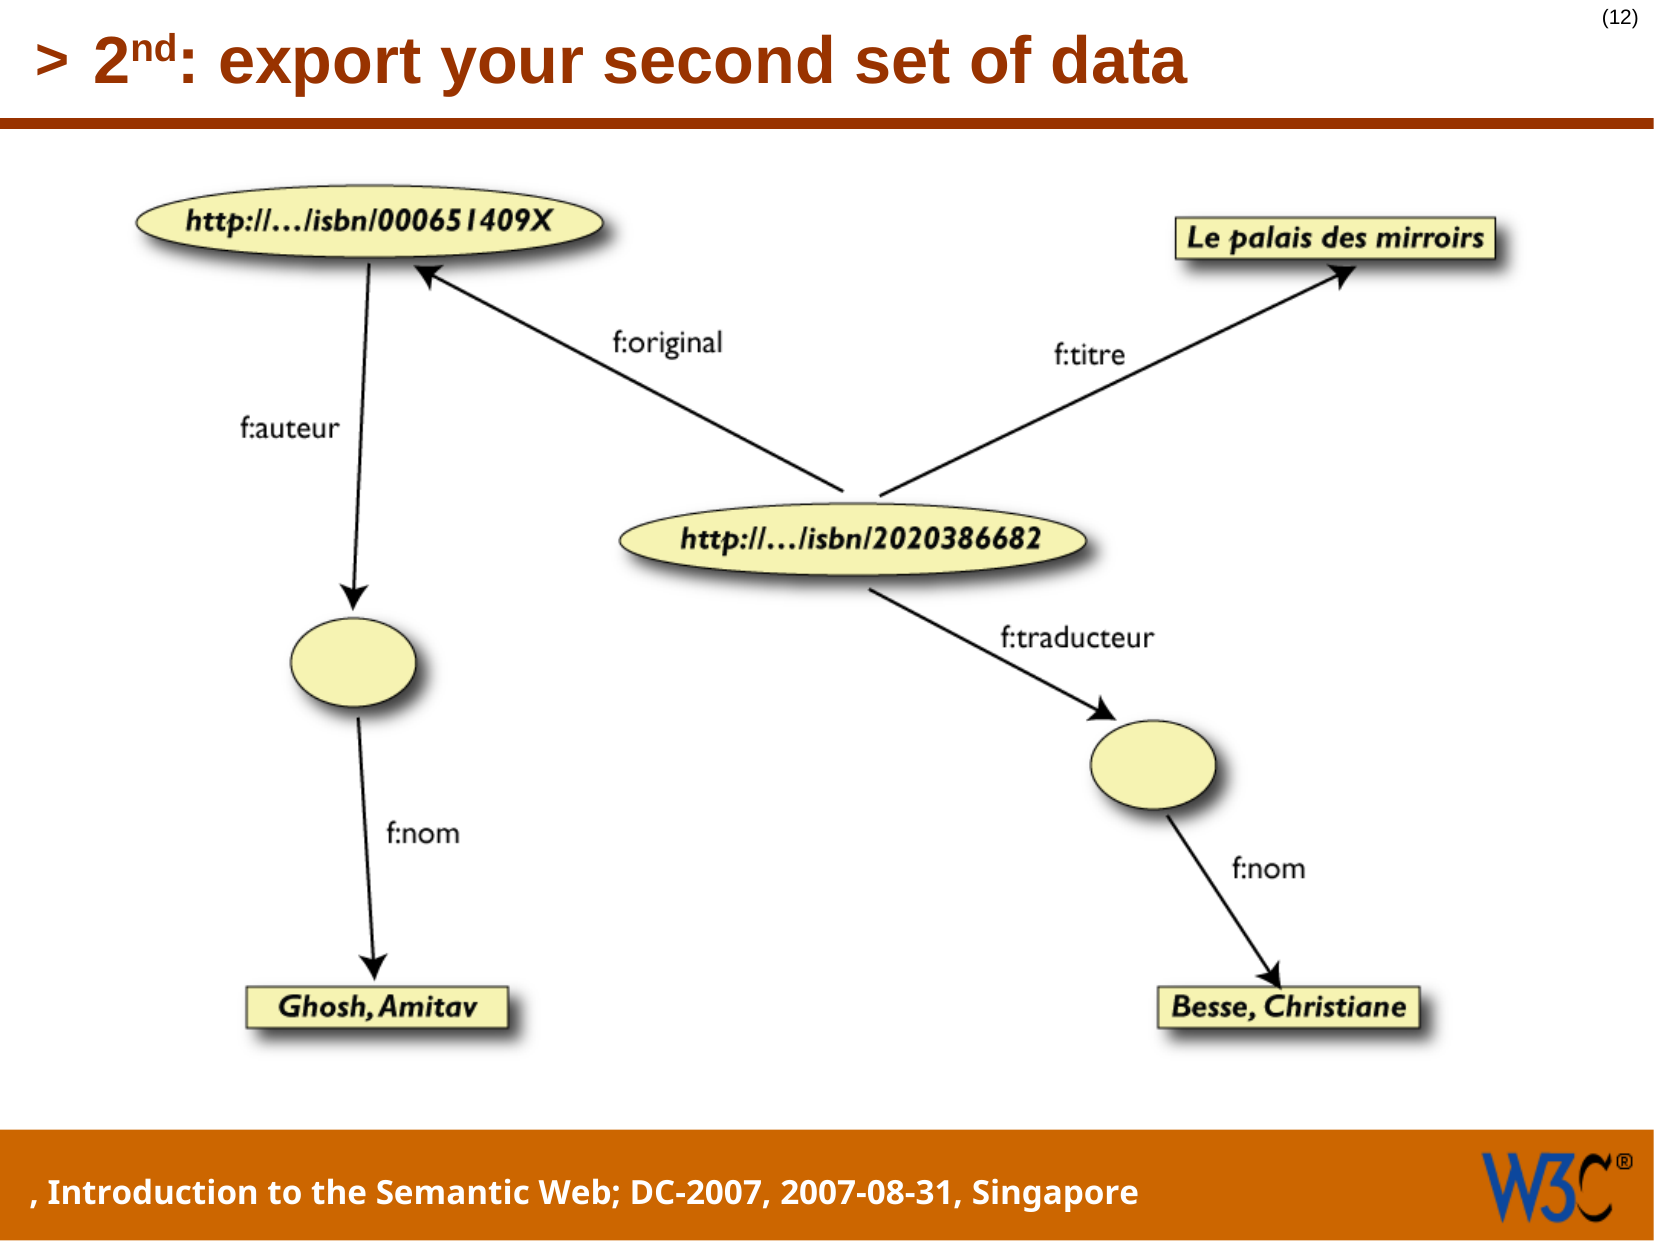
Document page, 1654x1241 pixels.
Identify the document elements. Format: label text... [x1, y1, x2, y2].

title 2nd: export your second set of data [93, 0, 1493, 119]
picture [1477, 1149, 1639, 1228]
picture [123, 172, 1530, 1065]
